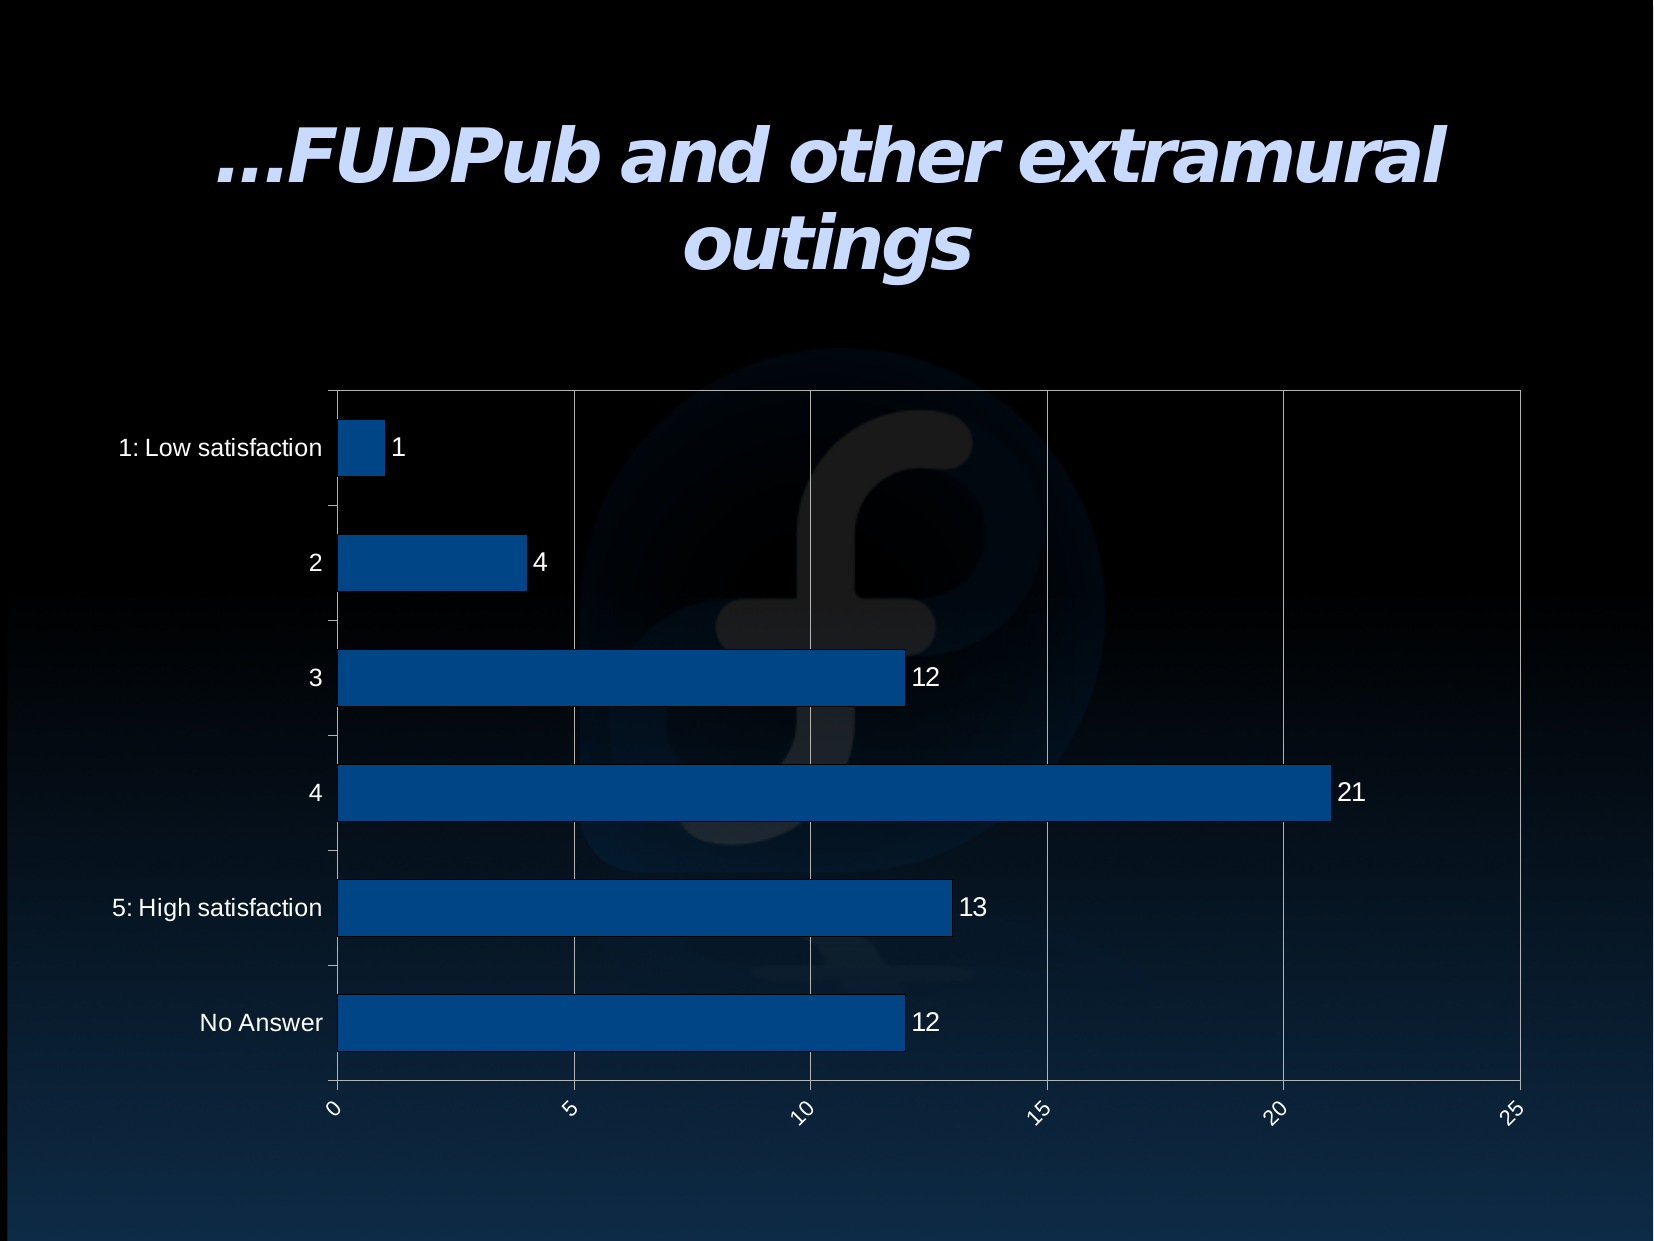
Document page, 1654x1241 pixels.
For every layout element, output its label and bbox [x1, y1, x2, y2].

chart [337, 534, 528, 553]
picture [7, 6, 1654, 1241]
chart [337, 419, 386, 477]
